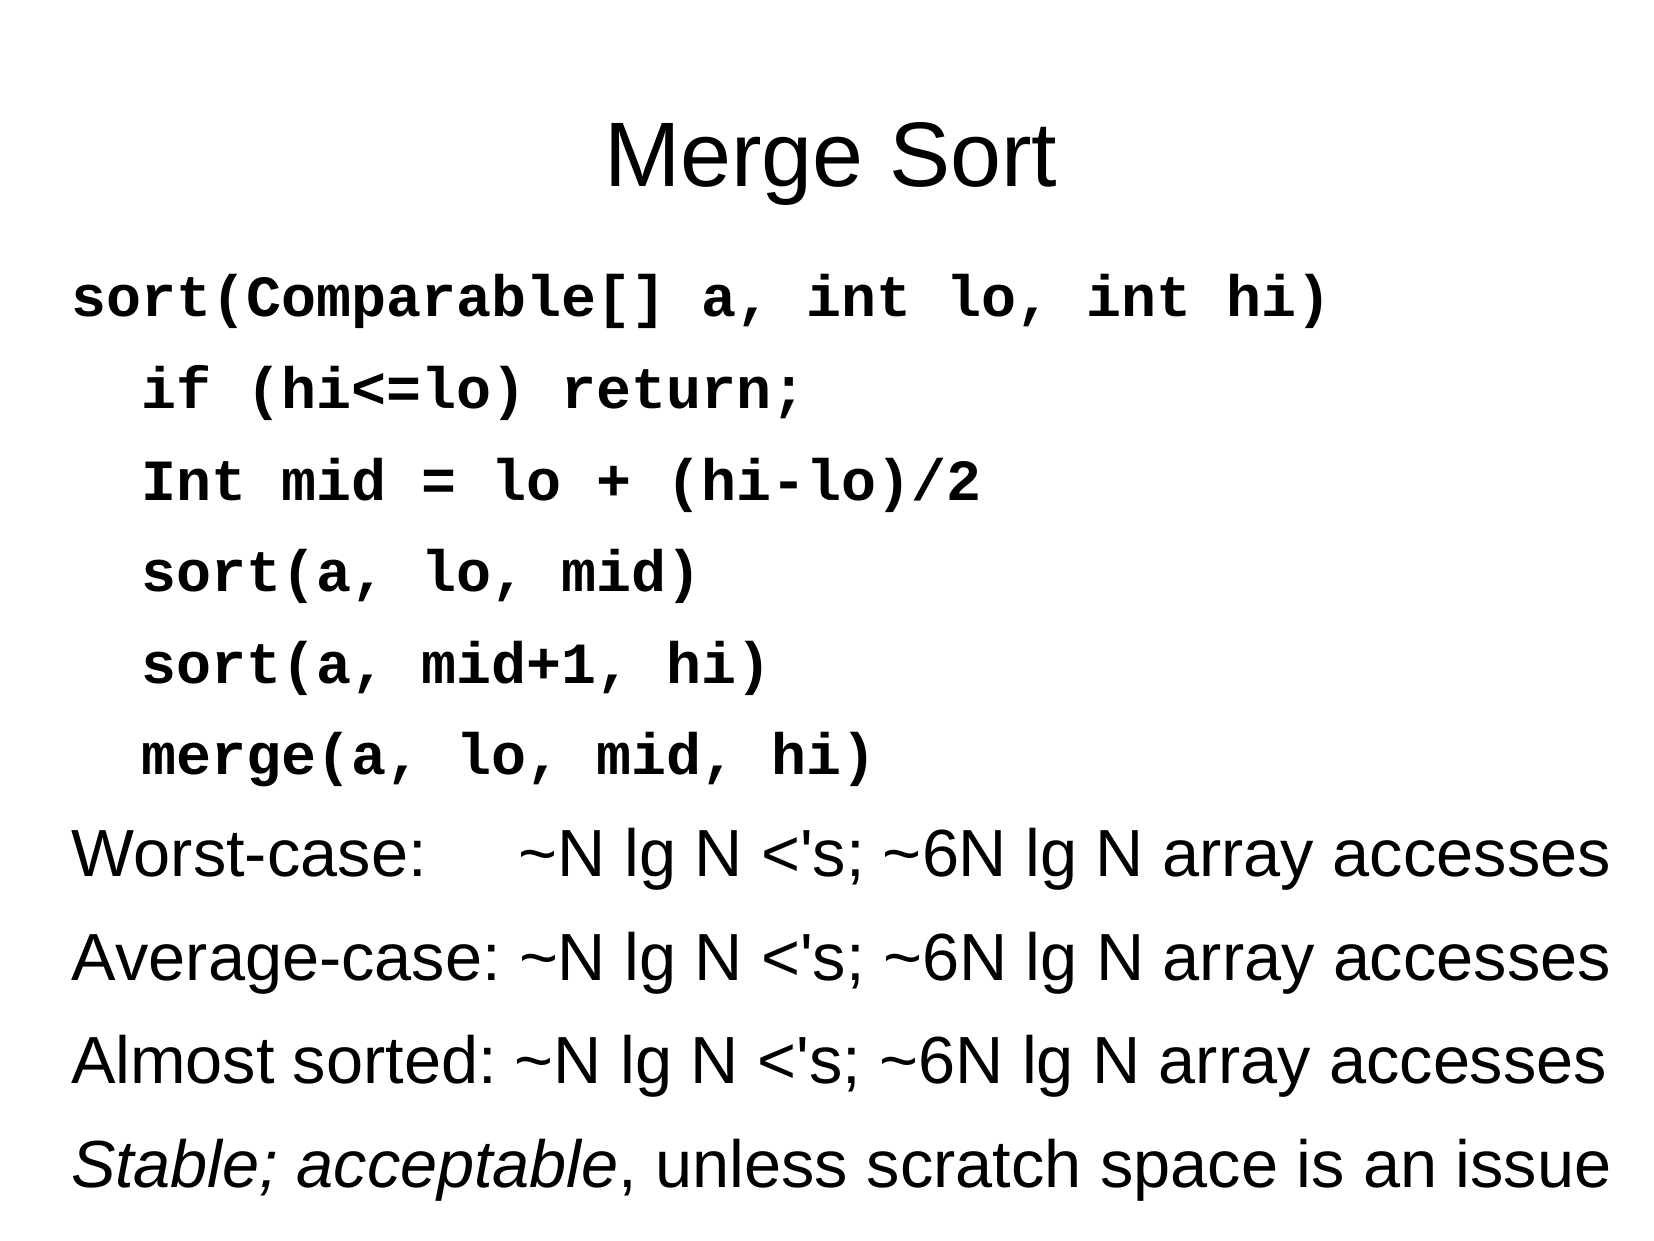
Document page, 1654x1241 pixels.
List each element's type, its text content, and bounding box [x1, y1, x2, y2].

title Merge Sort [86, 49, 1575, 257]
list sort(Comparable[] a, int lo, int hi) if (hi<=lo) return; Int mid = lo + (hi-lo)/2 sort(a, lo, mid) sort(a, mid+1, hi) merge(a, lo, mid, hi) Worst-case: ~N lg N <'s; ~6N lg N array accesses Average-case: ~N lg N <'s; ~6N lg N array accesses Almost sorted: ~N lg N <'s; ~6N lg N array accesses Stable; acceptable, unless scratch space is an issue [70, 260, 1654, 1225]
